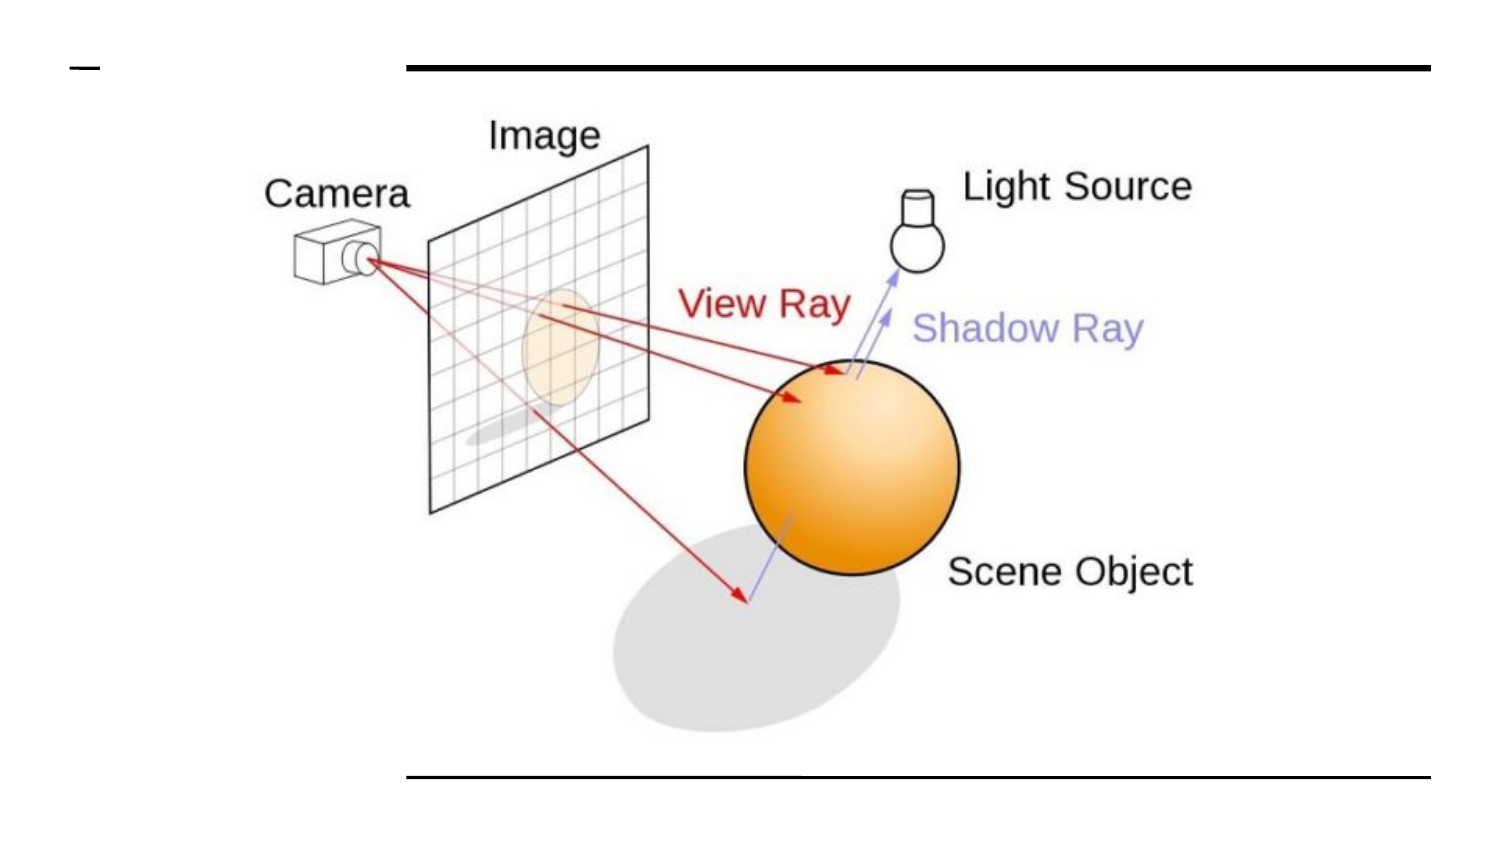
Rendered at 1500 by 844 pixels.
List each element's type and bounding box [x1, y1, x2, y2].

picture [206, 99, 1294, 744]
